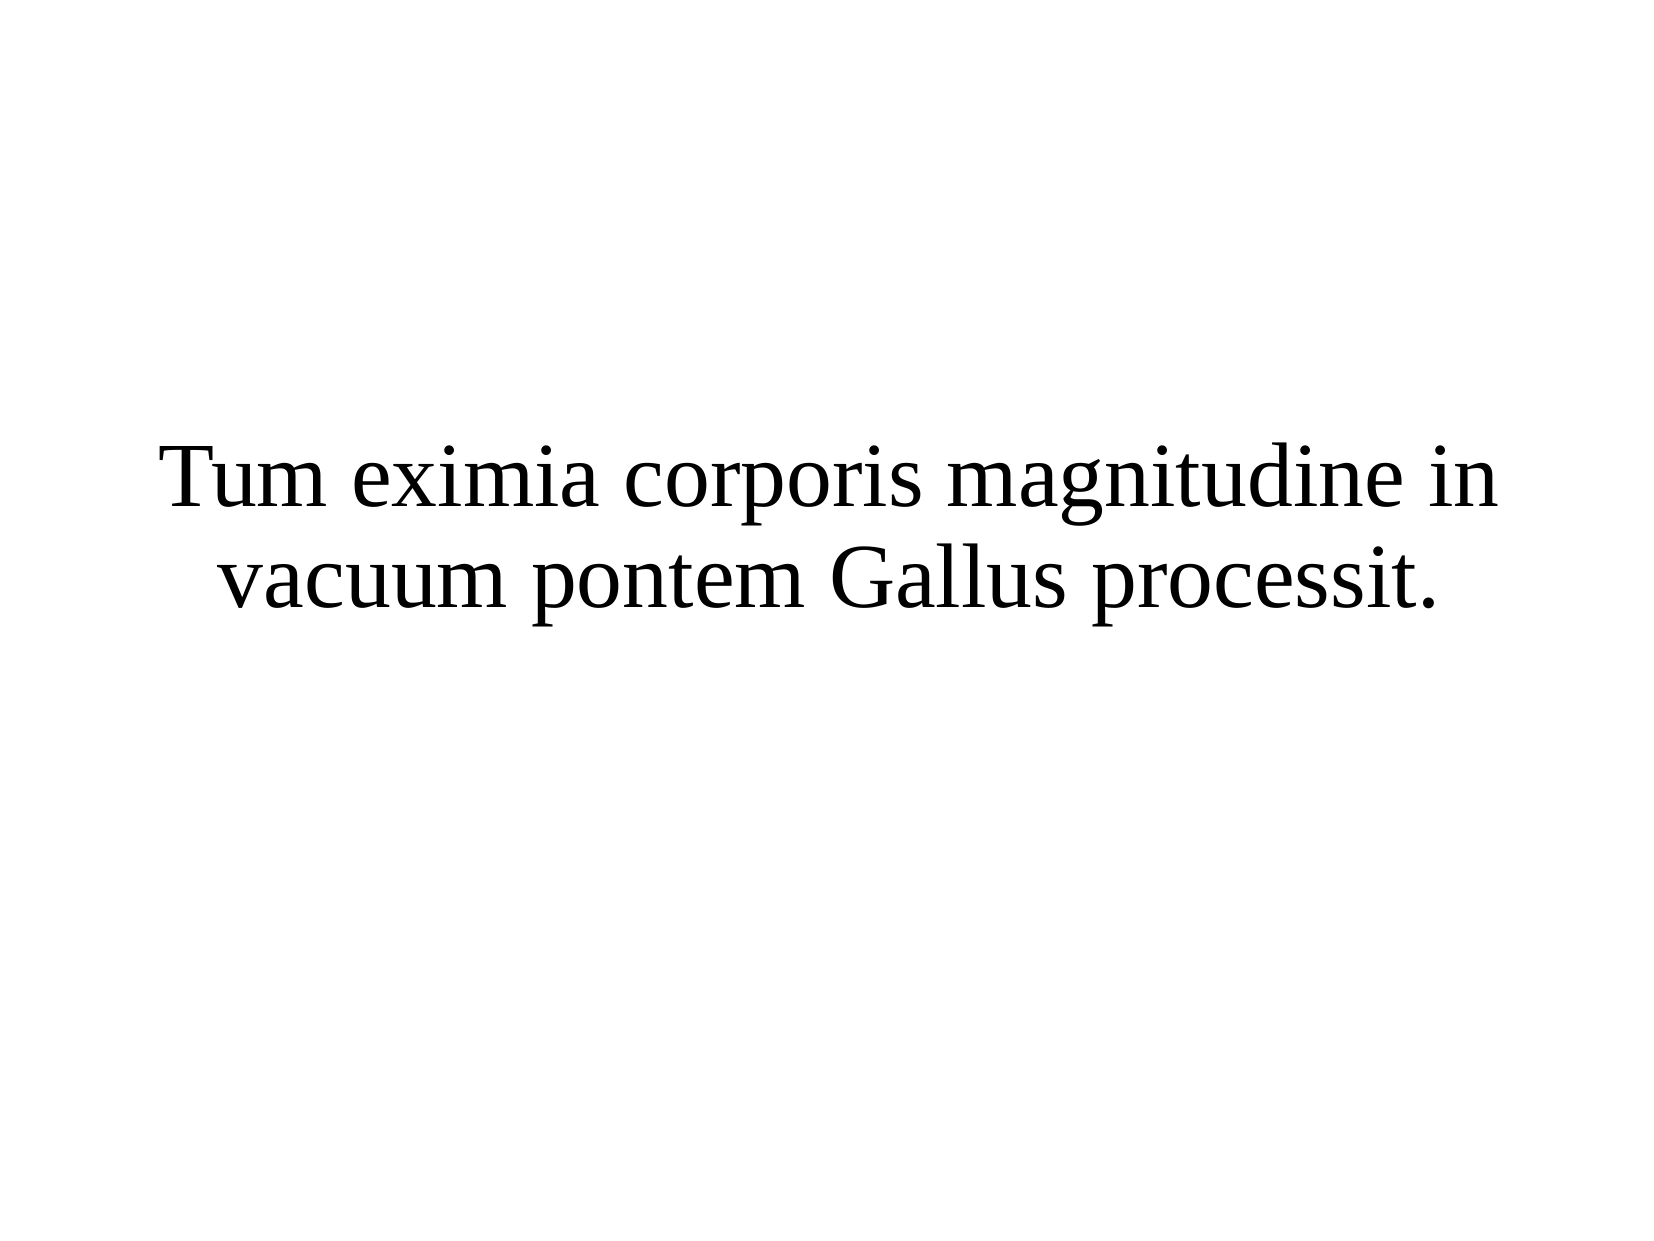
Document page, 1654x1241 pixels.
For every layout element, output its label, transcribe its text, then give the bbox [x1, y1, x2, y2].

subtitle Tum eximia corporis magnitudine in vacuum pontem Gallus processit. [86, 46, 1575, 1006]
